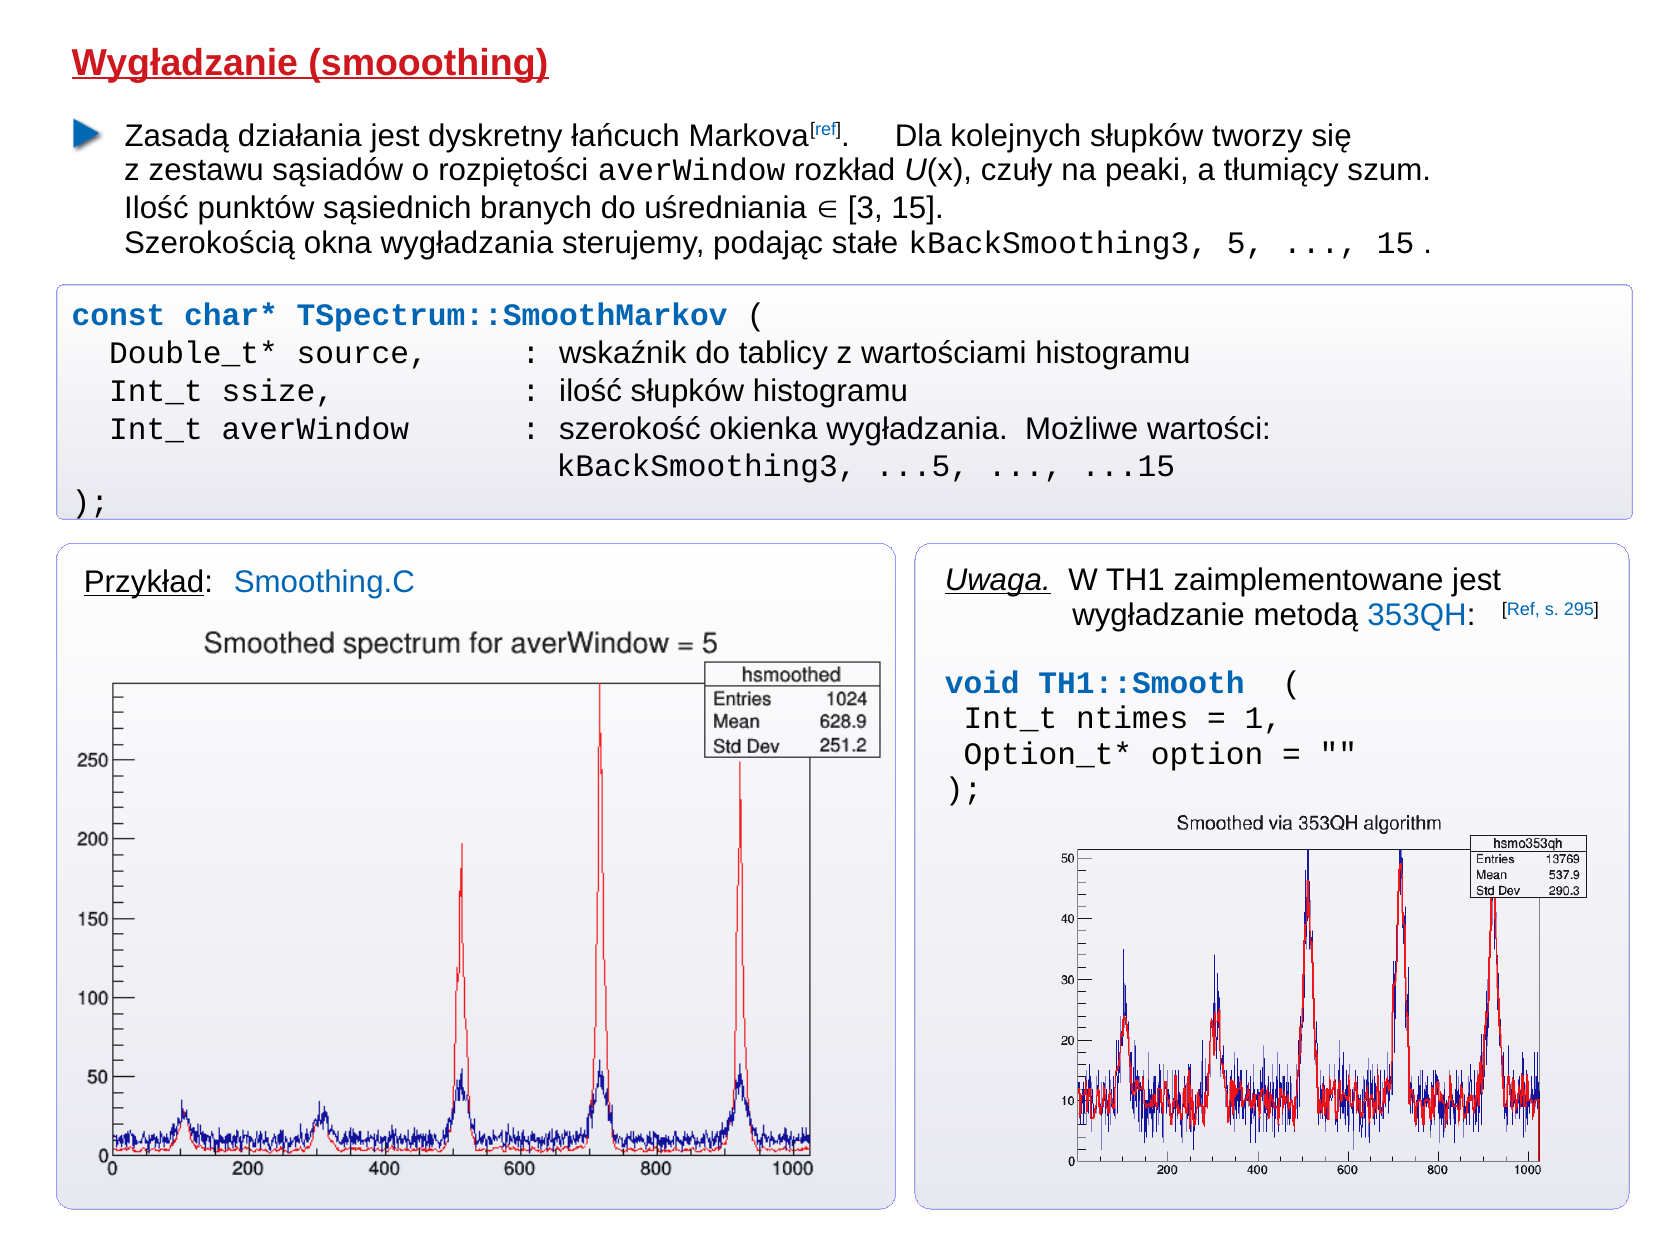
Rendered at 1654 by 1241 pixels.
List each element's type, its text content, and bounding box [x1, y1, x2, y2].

text_box [1621, 284, 1633, 520]
picture [26, 624, 897, 1216]
text_box Przykład: Smoothing.C [69, 557, 439, 612]
text_box [56, 543, 896, 1210]
text_box [914, 543, 1630, 1210]
text_box Uwaga. W TH1 zaimplementowane jest wygładzanie metodą 353QH: [Ref, s. 295] void TH1::Smooth ( Int_t ntimes = 1, Option_t* option = "" ); [930, 555, 1614, 817]
text_box Wygładzanie (smooothing) Zasadą działania jest dyskretny łańcuch Markova[ref]. Dla kolejnych słupków tworzy się z zestawu sąsiadów o rozpiętości averWindow rozkład U(x), czuły na peaki, a tłumiący szum. Ilość punktów sąsiednich branych do uśredniania ∈ [3, 15]. Szerokością okna wygładzania sterujemy, podając stałe kBackSmoothing3, 5, ..., 15 . const char* TSpectrum::SmoothMarkov ( Double_t* source, : wskaźnik do tablicy z wartościami histogramu Int_t ssize, : ilość słupków histogramu Int_t averWindow : szerokość okienka wygładzania. Możliwe wartości: kBackSmoothing3, ...5, ..., ...15 ); [56, 33, 1621, 530]
